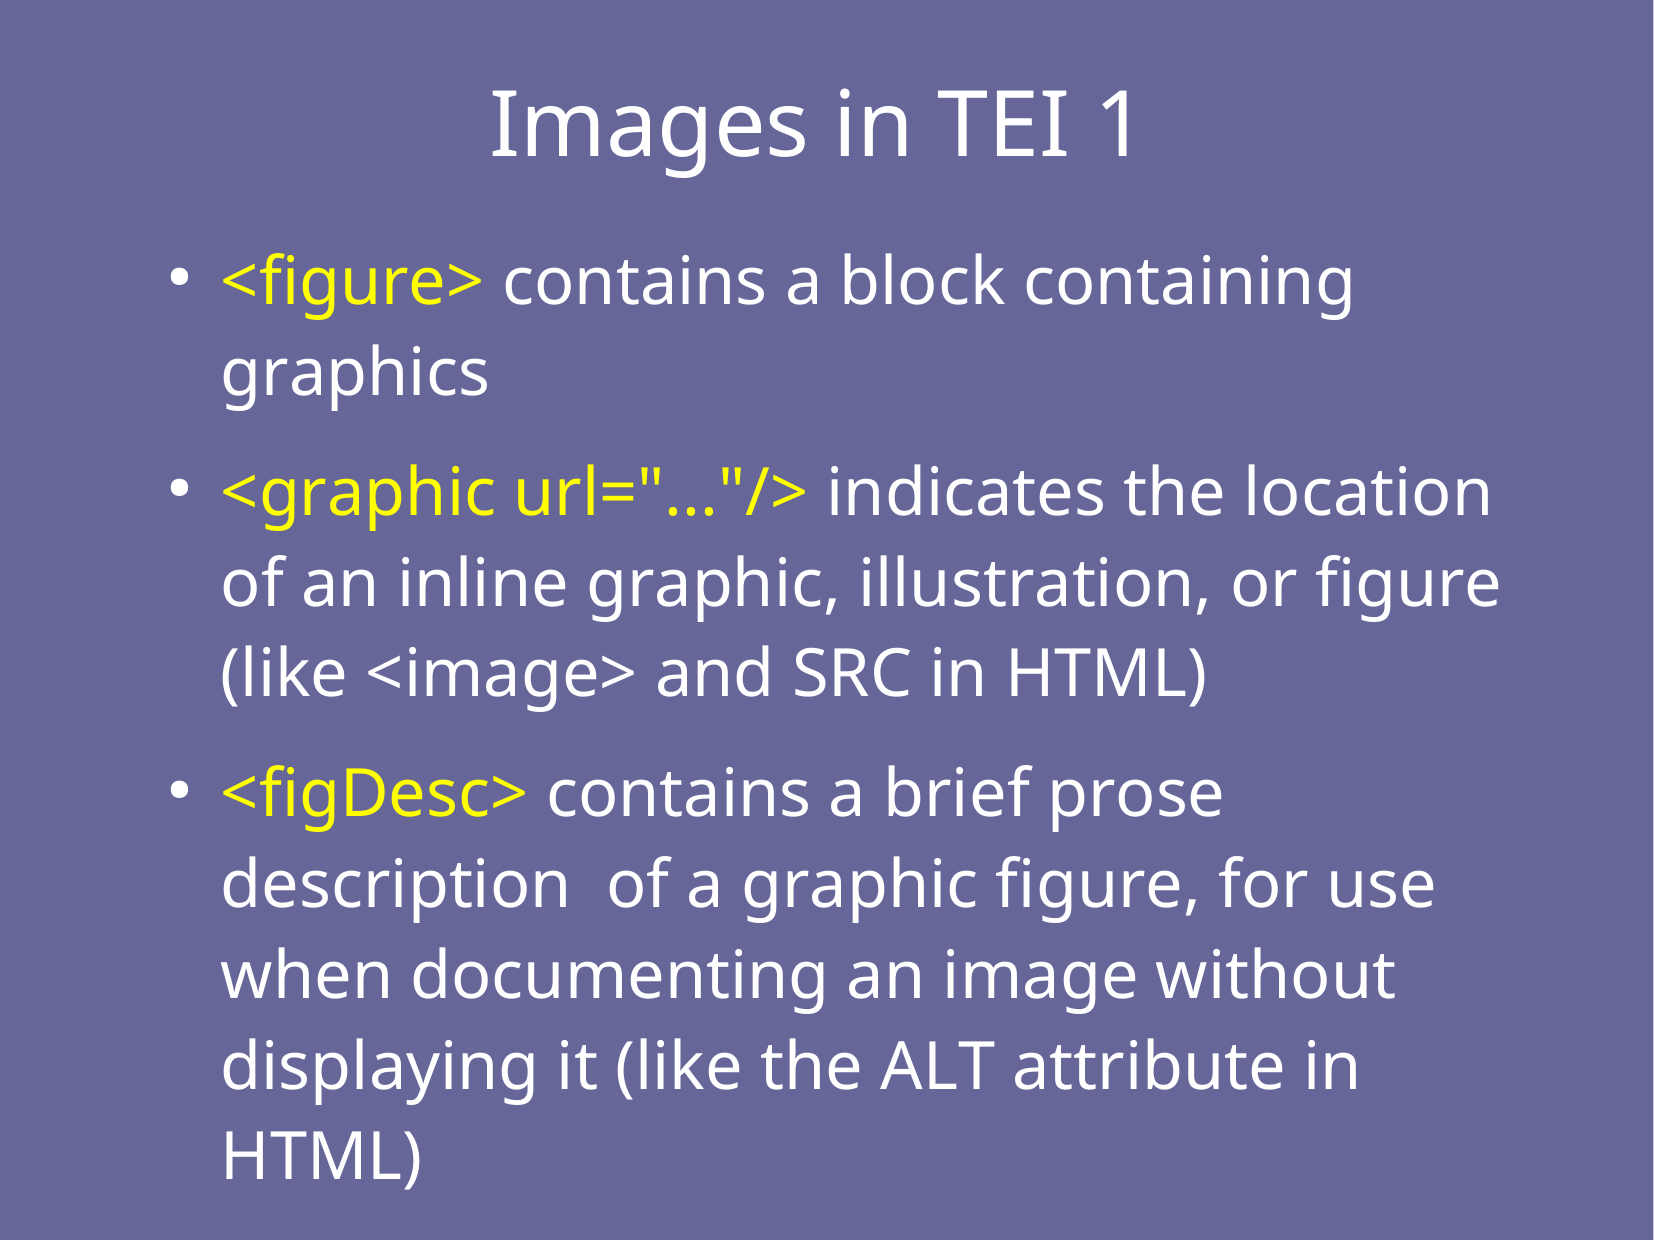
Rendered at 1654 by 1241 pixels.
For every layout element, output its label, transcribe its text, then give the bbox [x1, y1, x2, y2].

title Images in TEI 1 [112, 17, 1525, 226]
list <figure> contains a block containing graphics <graphic url="..."/> indicates the location of an inline graphic, illustration, or figure (like <image> and SRC in HTML) <figDesc> contains a brief prose description of a graphic figure, for use when documenting an image without displaying it (like the ALT attribute in HTML) <head> can contain the caption of a image [150, 232, 1563, 1126]
